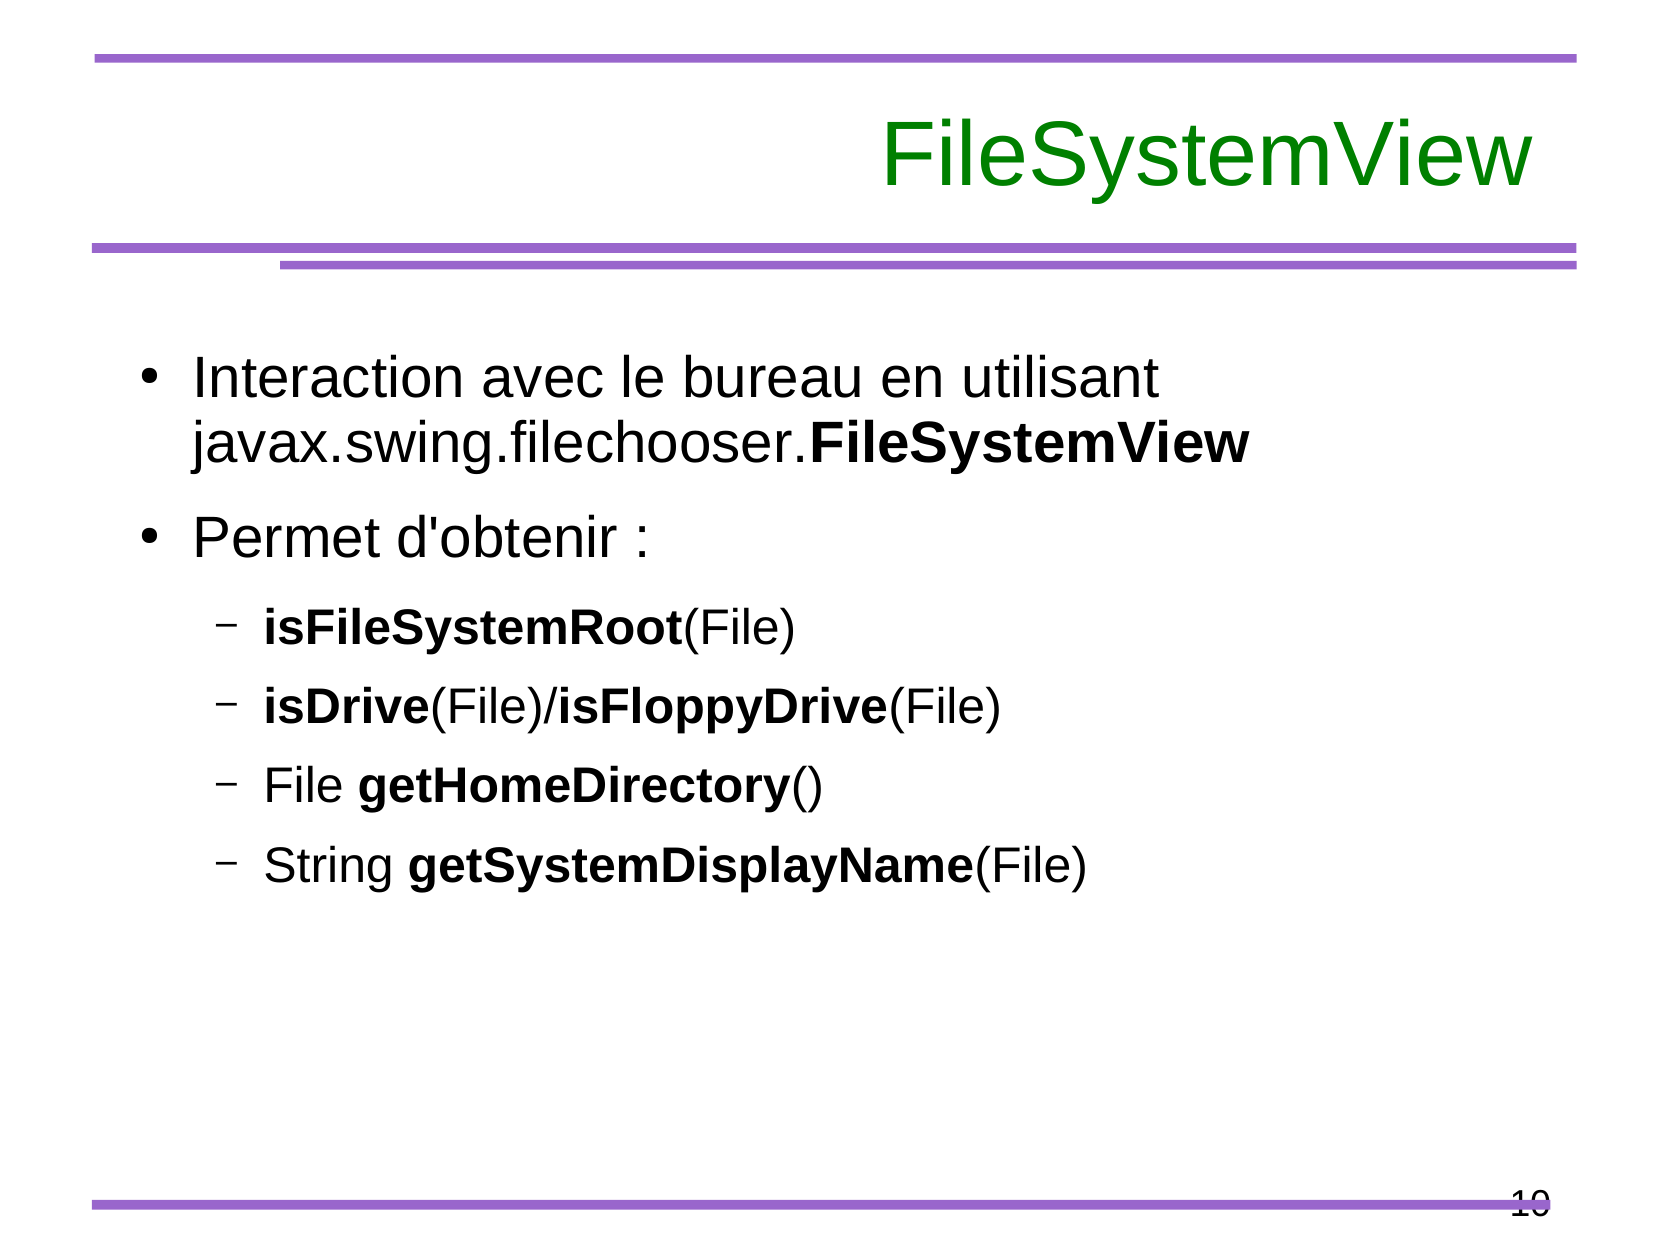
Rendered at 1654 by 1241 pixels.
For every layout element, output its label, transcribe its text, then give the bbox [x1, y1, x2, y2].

list Interaction avec le bureau en utilisant javax.swing.filechooser.FileSystemView Permet d'obtenir : isFileSystemRoot(File) isDrive(File)/isFloppyDrive(File) File getHomeDirectory() String getSystemDisplayName(File) [121, 344, 1534, 1127]
title FileSystemView [121, 49, 1534, 257]
